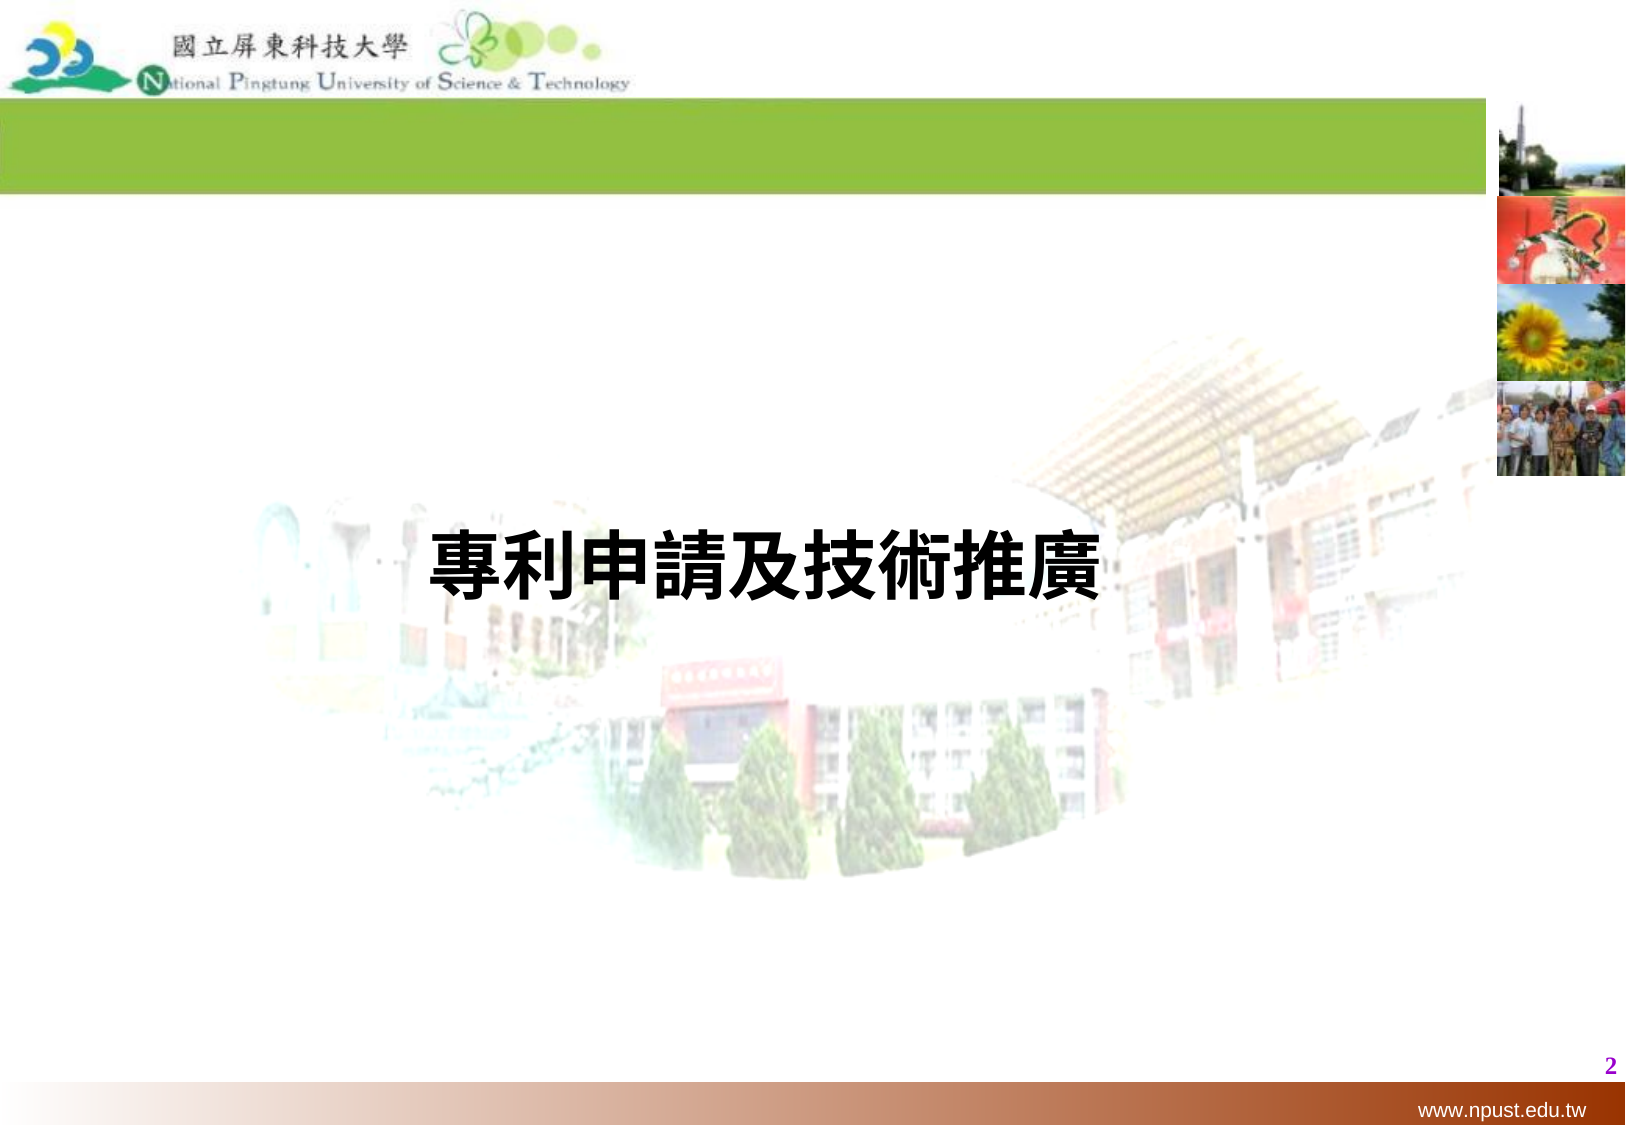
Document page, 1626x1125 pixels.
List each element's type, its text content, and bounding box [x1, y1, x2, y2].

picture [0, 0, 1486, 220]
text_box 專利申請及技術推廣 [210, 503, 1321, 623]
picture [1497, 101, 1626, 476]
